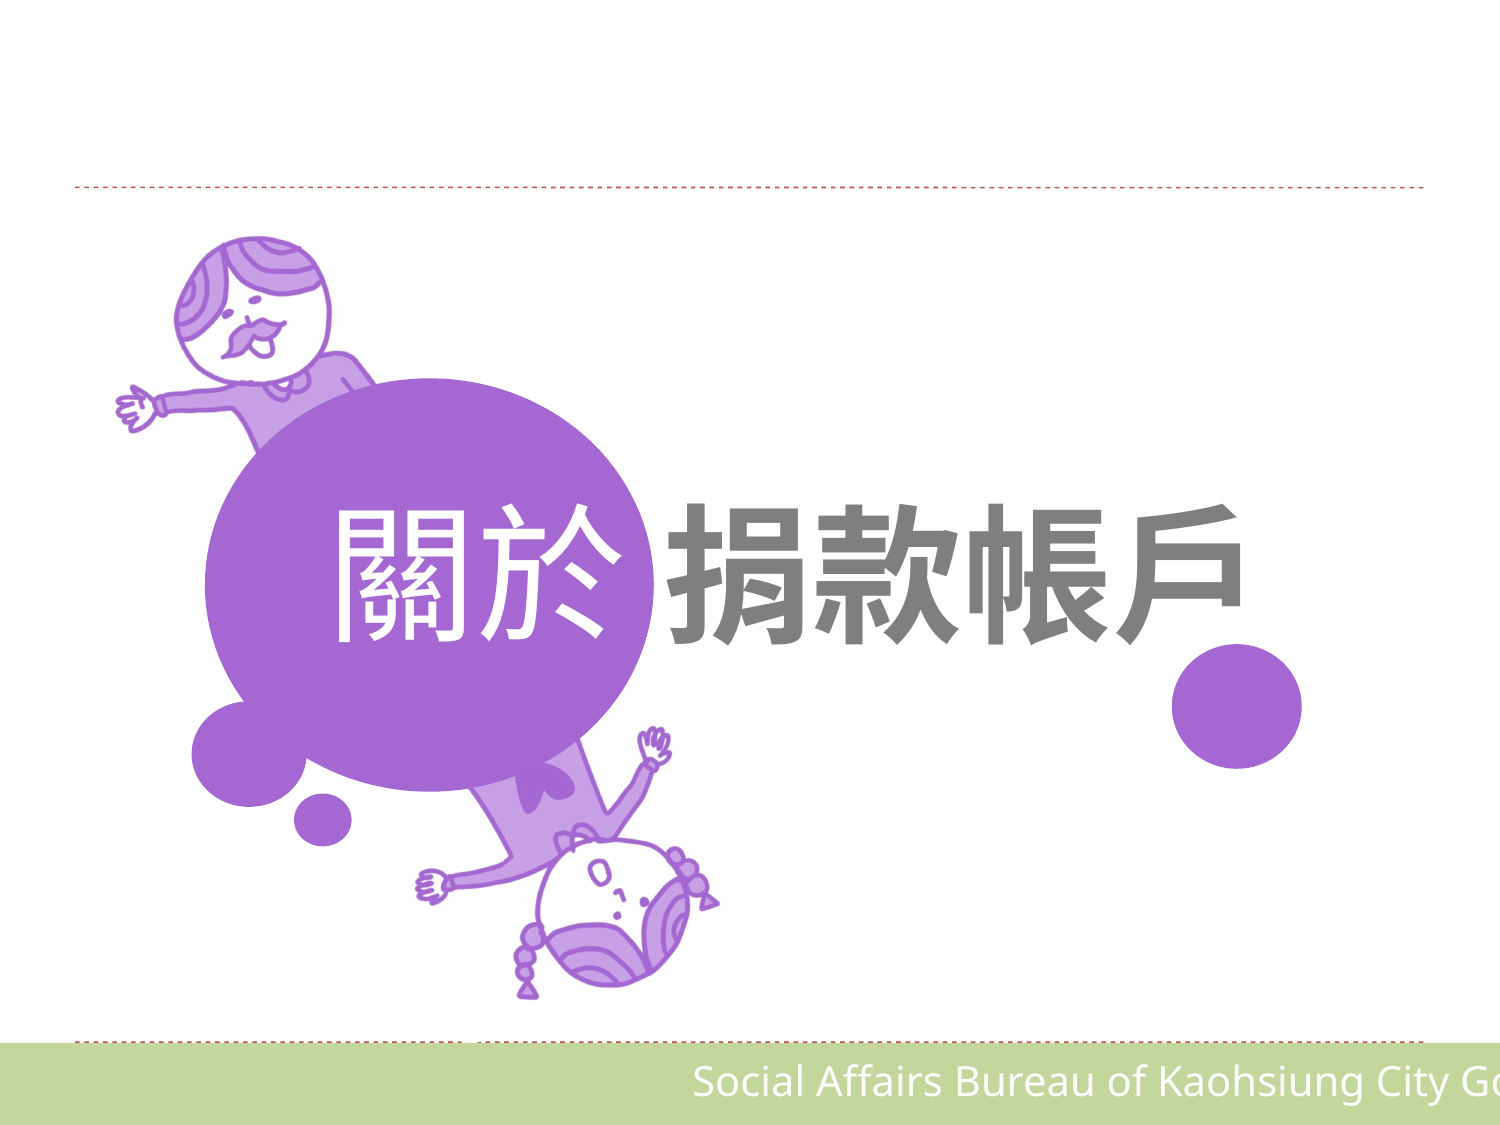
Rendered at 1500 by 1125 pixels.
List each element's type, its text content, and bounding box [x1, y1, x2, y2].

text_box [1171, 644, 1302, 769]
picture [73, 201, 400, 474]
text_box [240, 378, 618, 474]
text_box 關於 [311, 472, 1139, 673]
text_box Social Affairs Bureau of Kaohsiung City Government [0, 1043, 1500, 1125]
picture [373, 674, 745, 1043]
text_box [191, 674, 632, 807]
list 捐款帳戶 [120, 474, 1471, 674]
text_box [294, 793, 352, 847]
